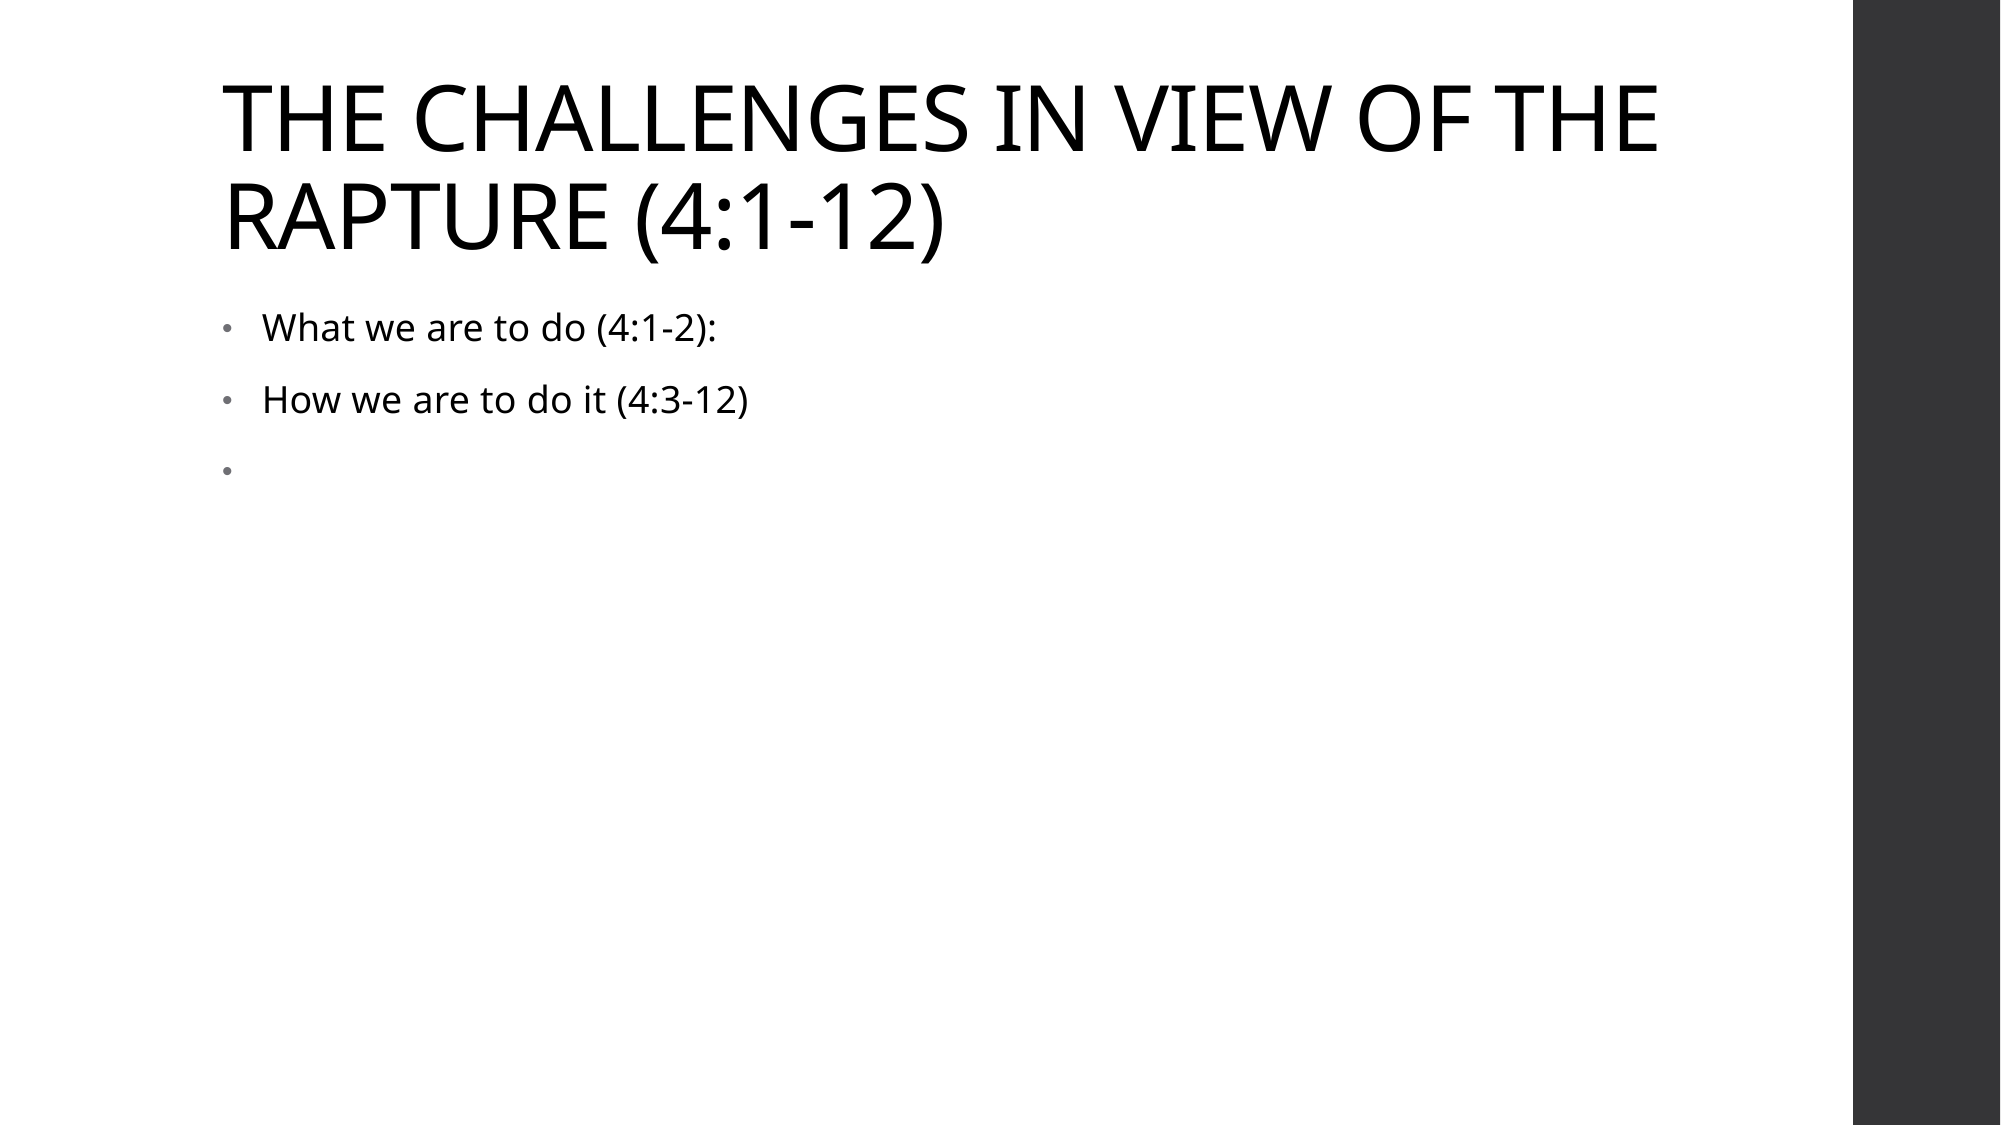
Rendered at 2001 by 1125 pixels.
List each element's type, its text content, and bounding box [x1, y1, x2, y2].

list What we are to do (4:1-2): How we are to do it (4:3-12) [206, 299, 1617, 1014]
title THE CHALLENGES IN VIEW OF THE RAPTURE (4:1-12) [206, 60, 1797, 278]
